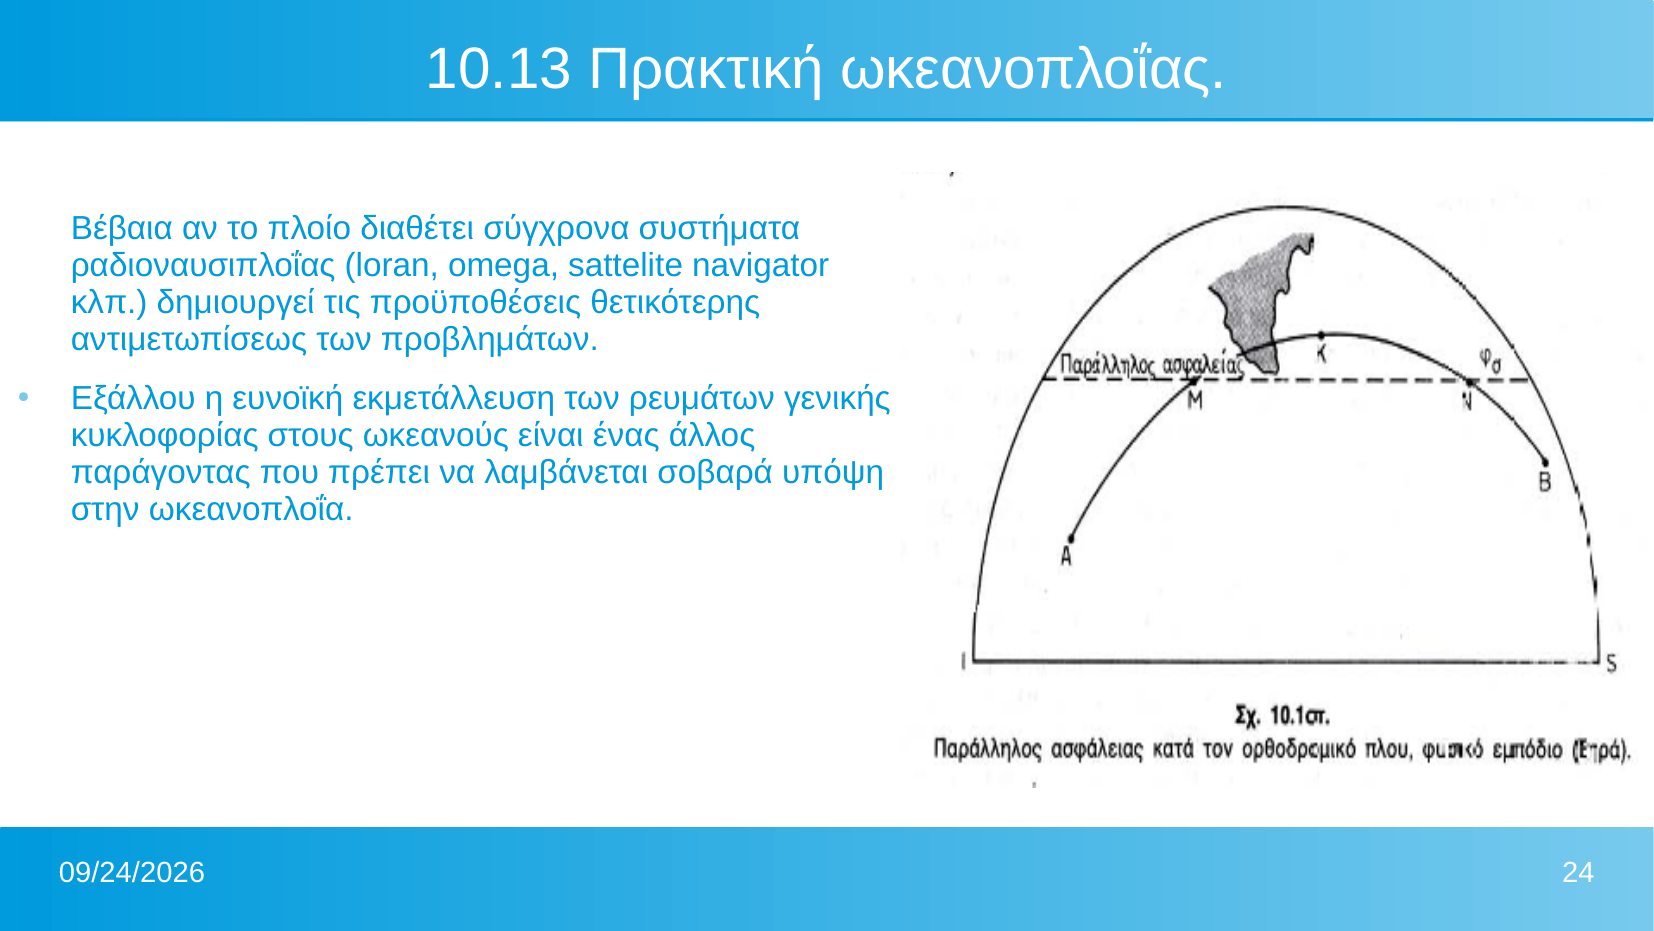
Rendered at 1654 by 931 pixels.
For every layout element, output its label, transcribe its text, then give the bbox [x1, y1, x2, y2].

list Βέβαια αν το πλοίο διαθέτει σύγχρονα συστήματα ραδιοναυσιπλοΐας (loran, omega, sattelite navigator κλπ.) δημιουργεί τις προϋποθέσεις θετικότερης αντιμετωπίσεως των προβλημάτων. Εξάλλου η ευνοϊκή εκμετάλλευση των ρευμάτων γενικής κυκλοφορίας στους ωκεανούς είναι ένας άλλος παράγοντας που πρέπει να λαμβάνεται σοβαρά υπόψη στην ωκεανοπλοΐα. [0, 150, 901, 788]
title 10.13 Πρακτική ωκεανοπλοΐας. [59, 29, 1595, 108]
picture [900, 172, 1651, 788]
